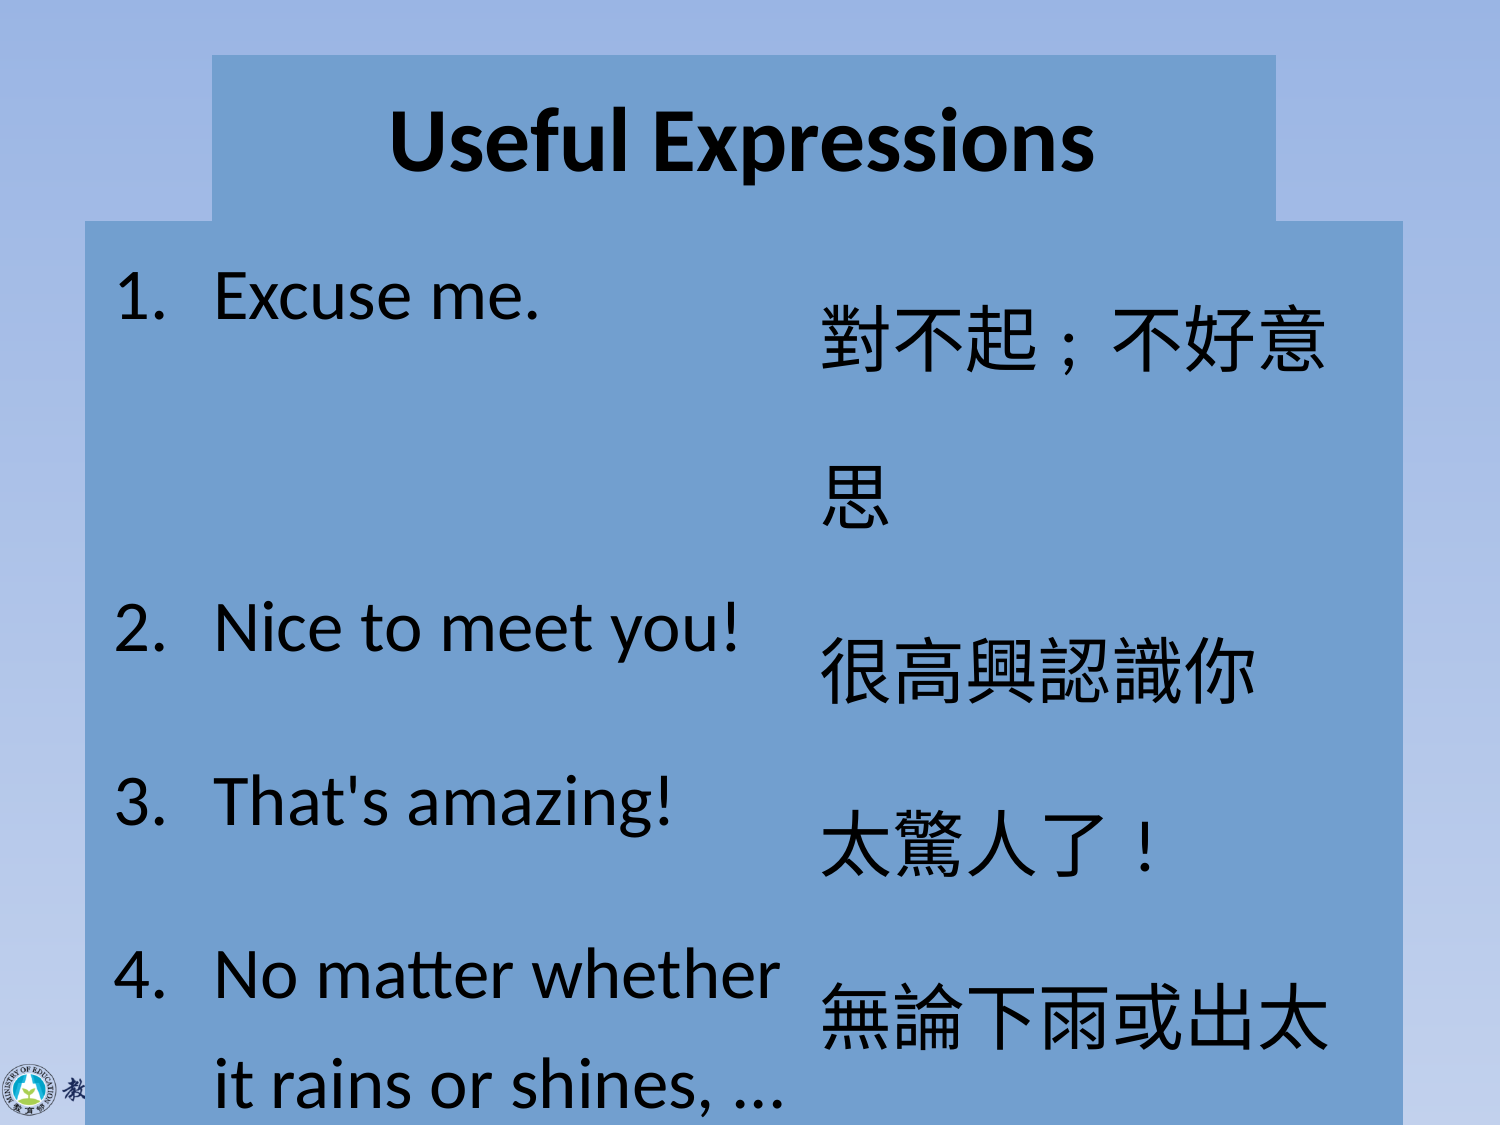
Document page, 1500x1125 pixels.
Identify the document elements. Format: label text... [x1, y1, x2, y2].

table_cell No matter whether it rains or shines, ... [199, 900, 805, 1125]
table_header 1. [85, 221, 199, 553]
table_header Excuse me. [199, 221, 805, 553]
table_cell That's amazing! [199, 727, 805, 900]
table_cell Nice to meet you! [199, 553, 805, 727]
title Useful Expressions [67, 41, 1418, 229]
table_cell 3. [85, 727, 199, 900]
table_cell 2. [85, 553, 199, 727]
table_header 對不起; 不好意思 [805, 221, 1403, 553]
table_cell 4. [85, 900, 199, 1125]
table_cell 很高興認識你 [805, 553, 1403, 727]
table_cell 無論下雨或出太陽 [805, 900, 1403, 1125]
table_cell 太驚人了! [805, 727, 1403, 900]
